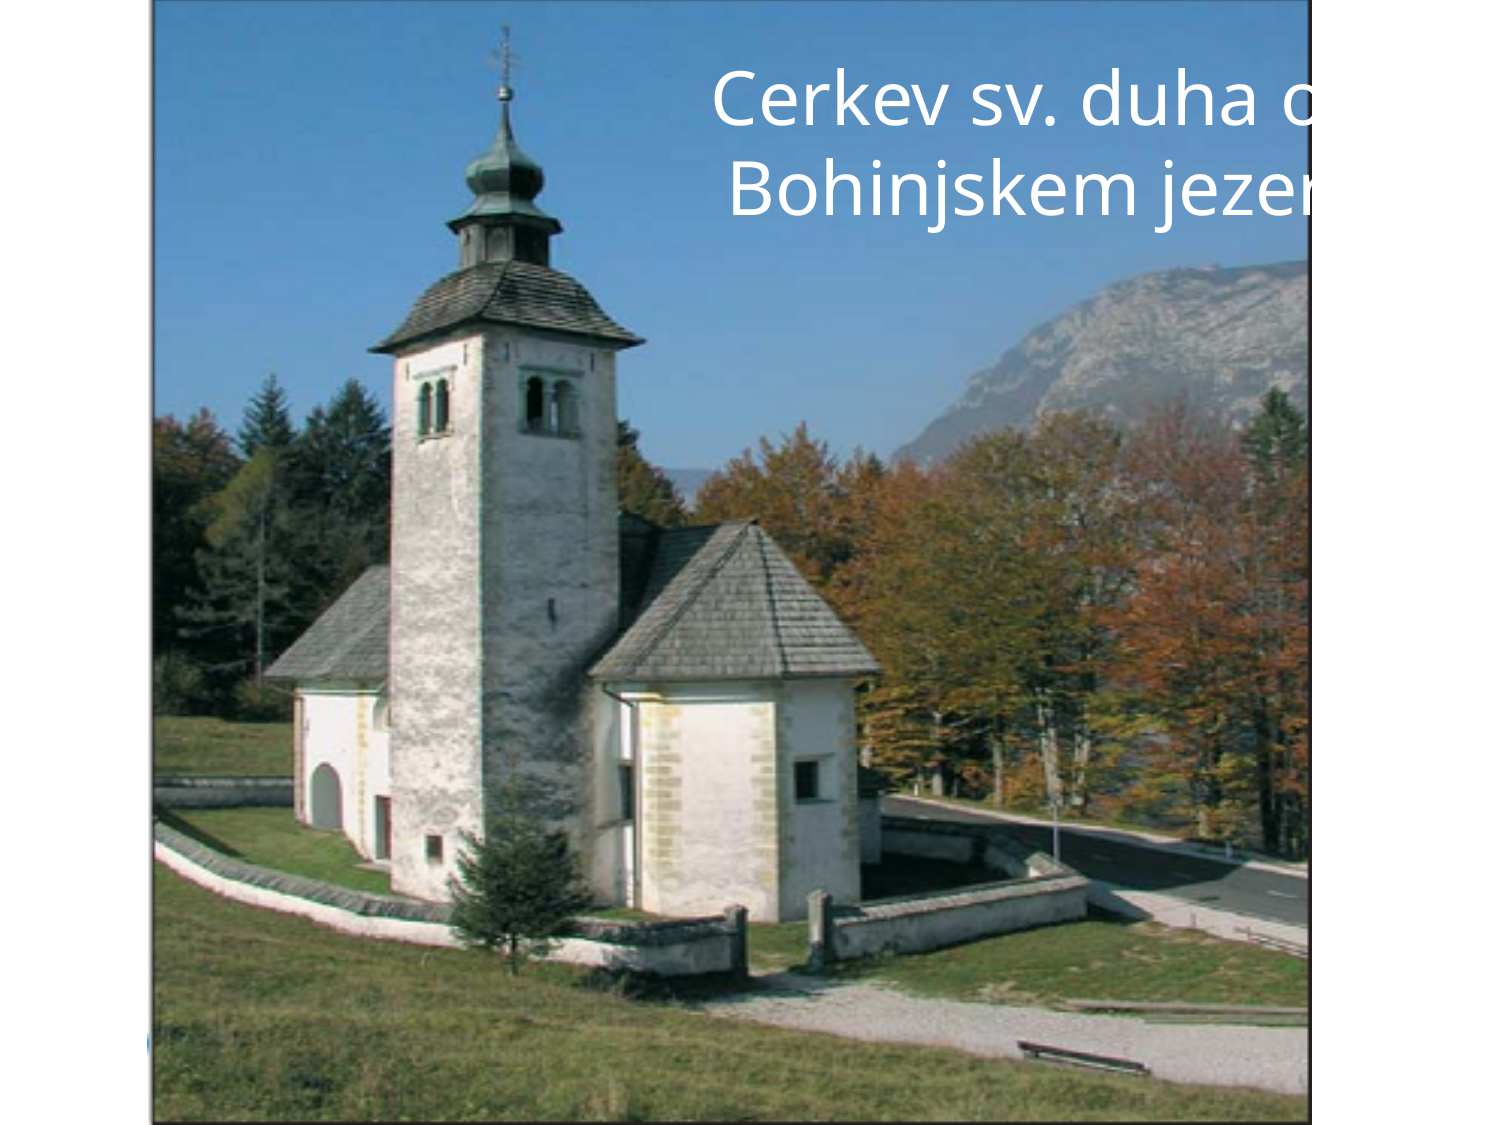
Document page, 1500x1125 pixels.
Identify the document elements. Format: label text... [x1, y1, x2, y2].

picture [147, 0, 1312, 1125]
text_box Cerkev sv. duha ob Bohinjskem jezeru [631, 42, 1471, 303]
